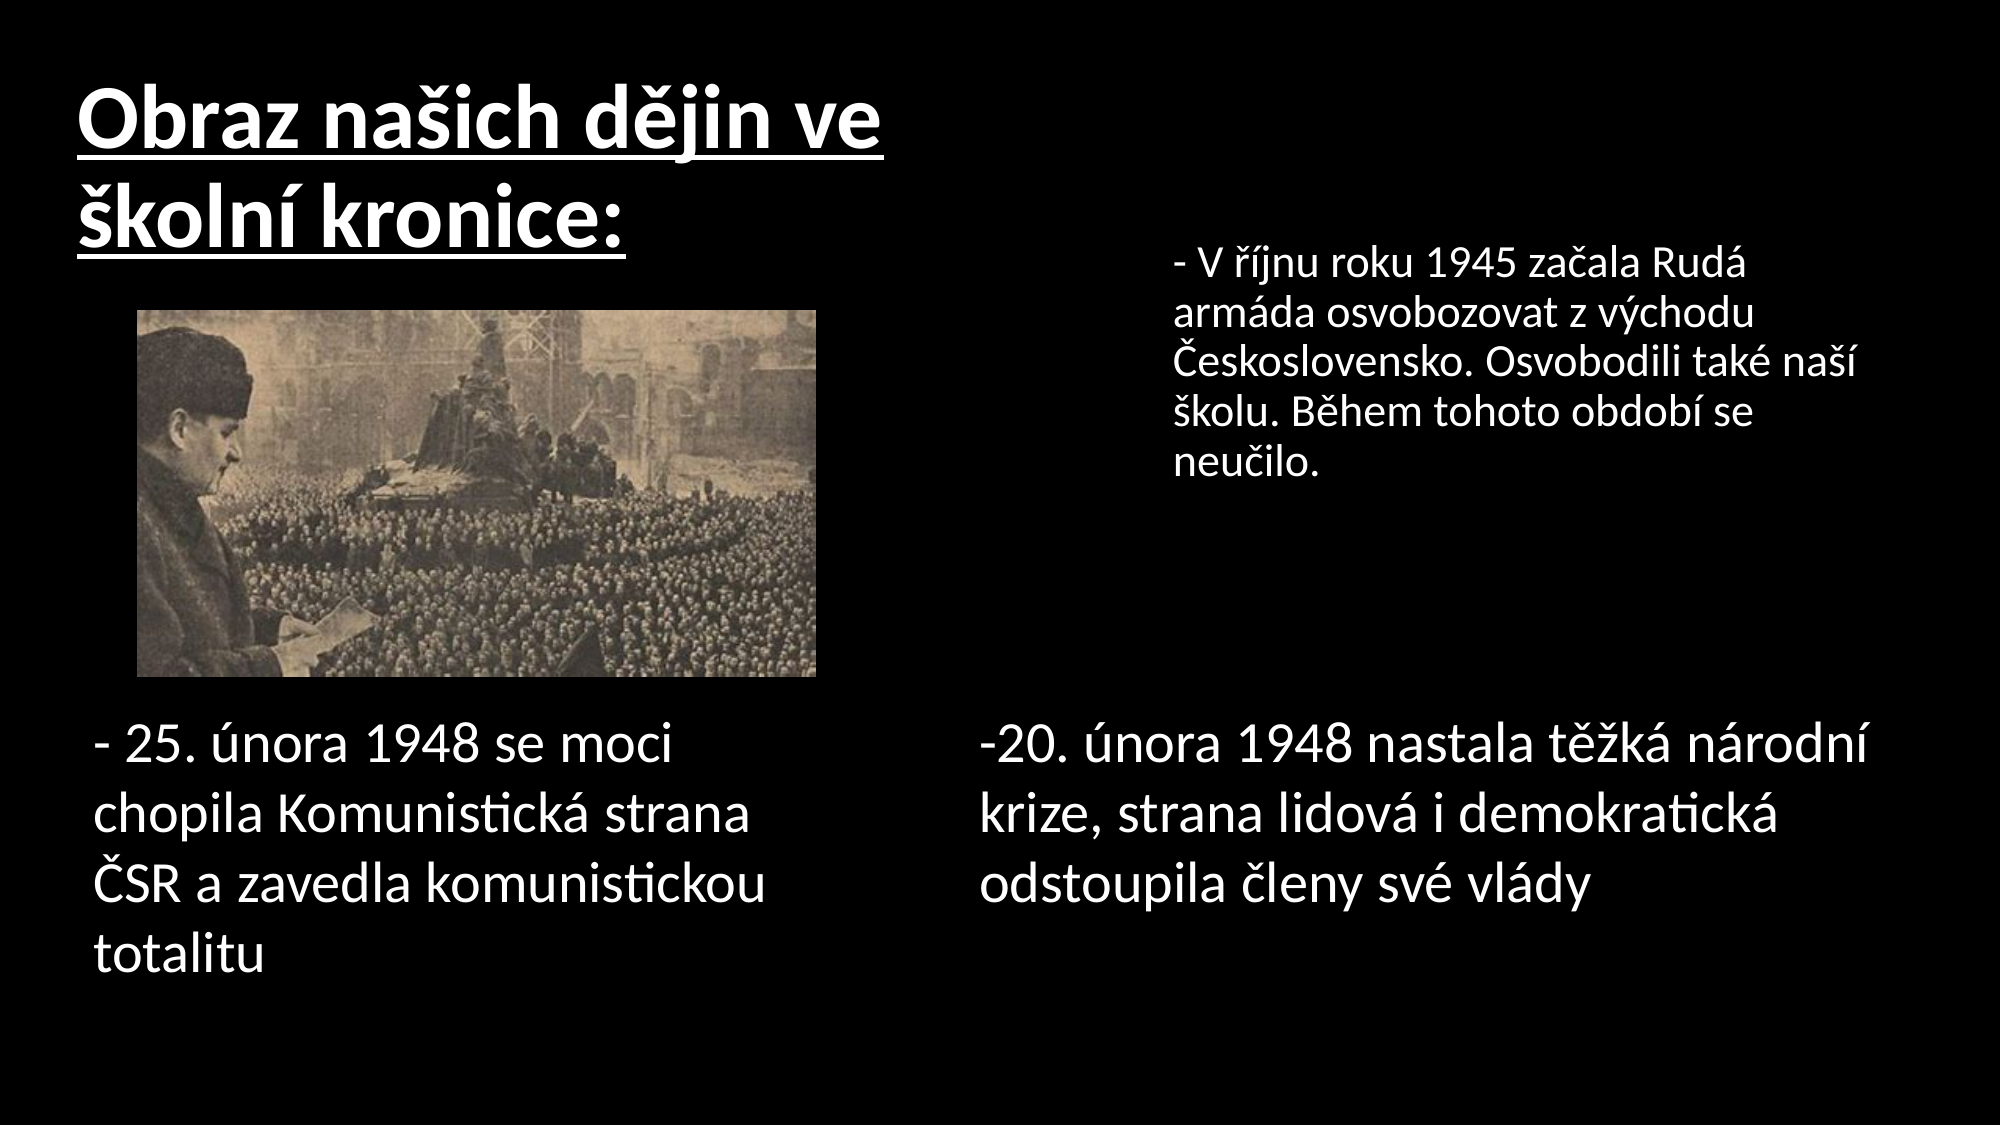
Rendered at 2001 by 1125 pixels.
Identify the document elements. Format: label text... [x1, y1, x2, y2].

title Obraz našich dějin ve školní kronice: [62, 59, 965, 278]
picture [137, 310, 816, 677]
text_box -20. února 1948 nastala těžká národní krize, strana lidová i demokratická odstoupila členy své vlády [964, 696, 1916, 925]
text_box - 25. února 1948 se moci chopila Komunistická strana ČSR a zavedla komunistickou totalitu [78, 696, 836, 1041]
list - V říjnu roku 1945 začala Rudá armáda osvobozovat z východu Československo. Osvobodili také naší školu. Během tohoto období se neučilo. [1157, 230, 1905, 494]
